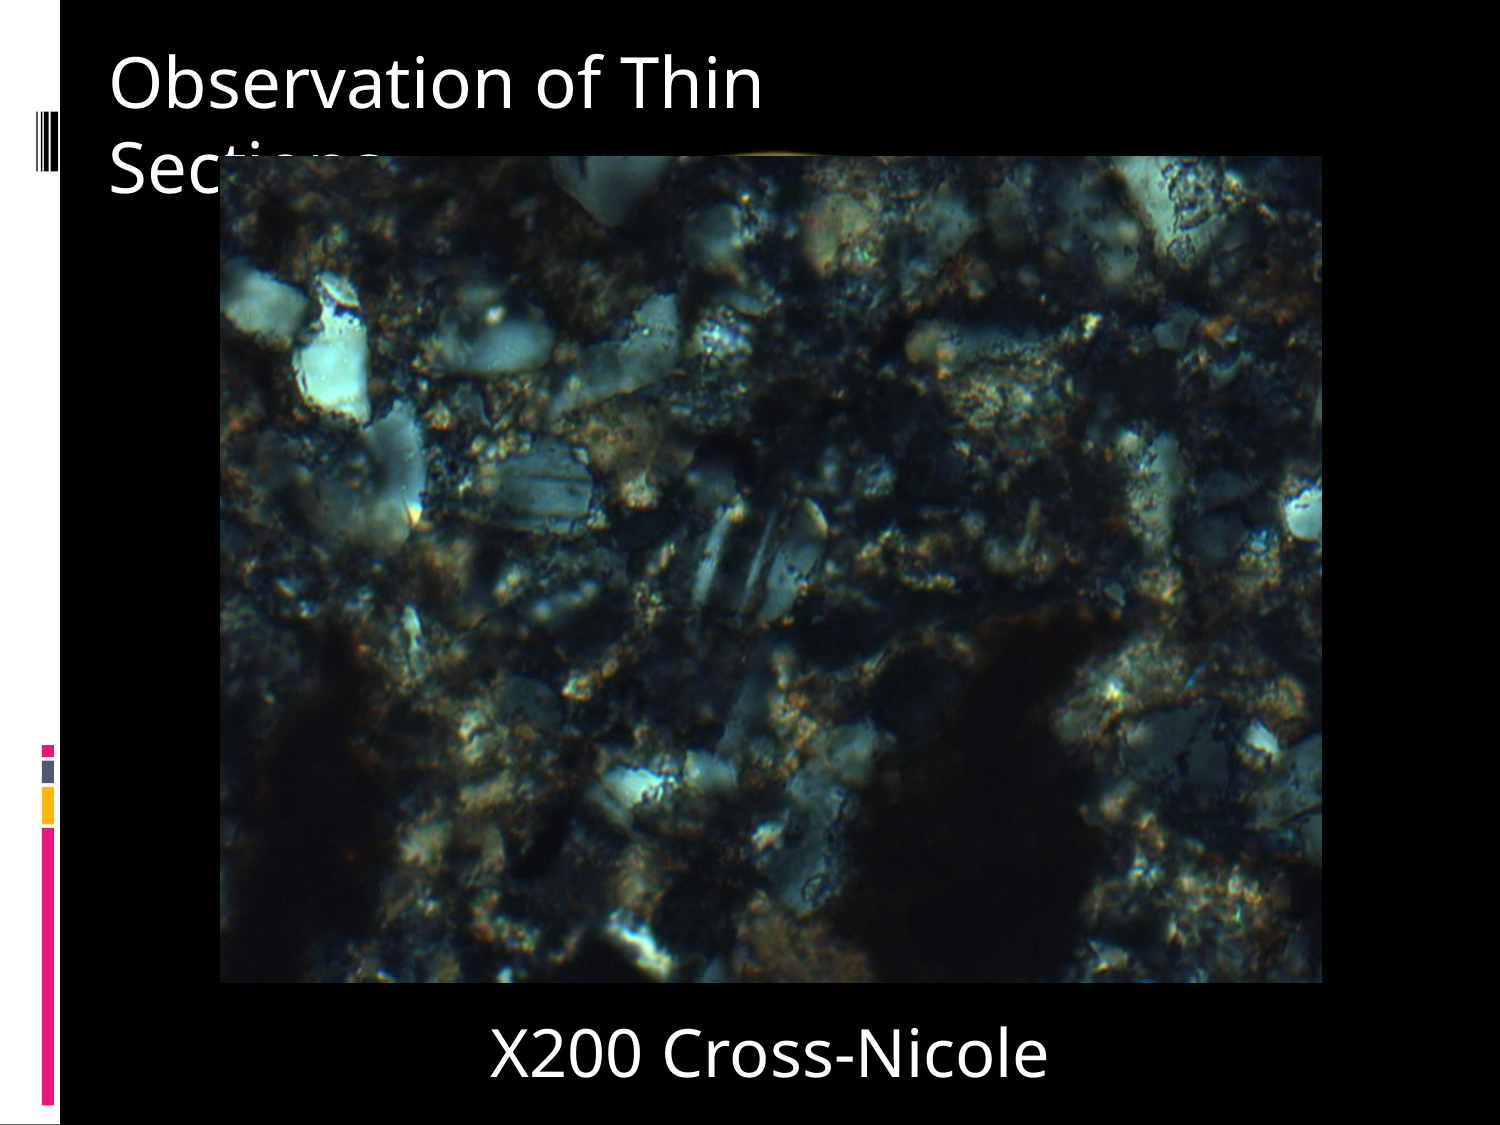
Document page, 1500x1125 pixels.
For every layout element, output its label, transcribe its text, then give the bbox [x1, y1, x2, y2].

text_box Observation of Thin Sections [93, 30, 1055, 215]
picture [220, 149, 1322, 983]
text_box X200 Cross-Nicole [475, 1003, 1067, 1125]
